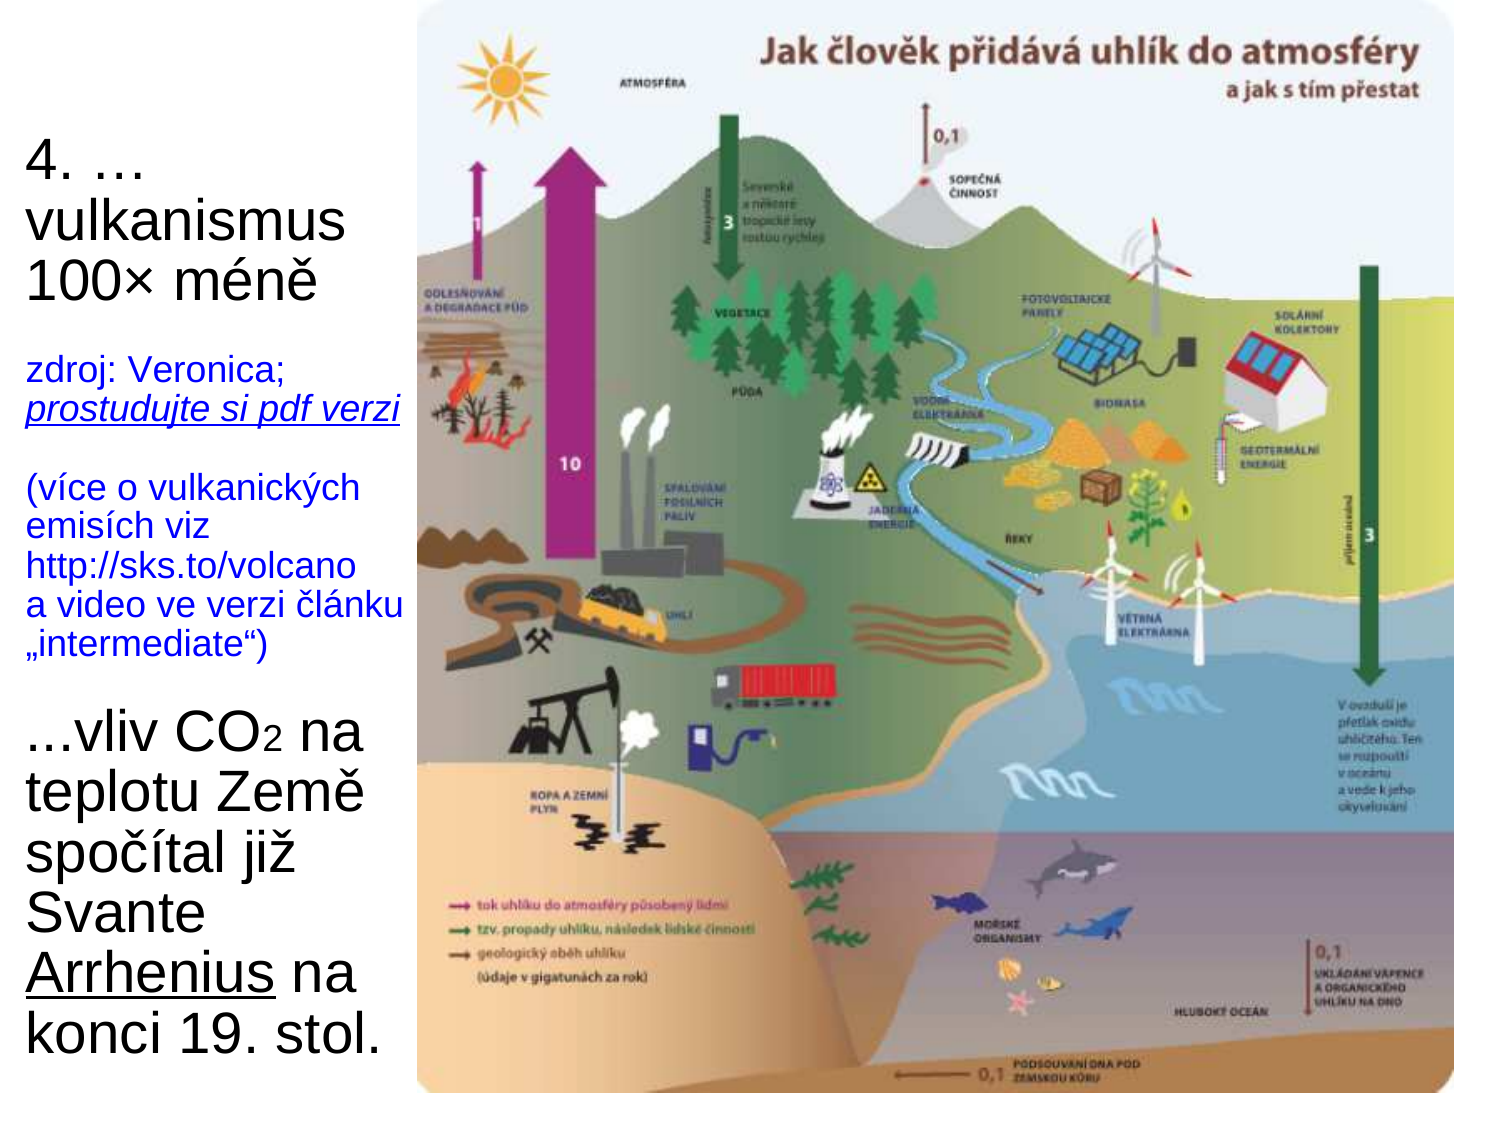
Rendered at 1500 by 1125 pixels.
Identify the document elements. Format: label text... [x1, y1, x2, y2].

text_box 4. … vulkanismus 100× méně zdroj: Veronica; prostudujte si pdf verzi (více o vulkanických emisích viz http://sks.to/volcano a video ve verzi článku „intermediate“) ...vliv CO2 na teplotu Země spočítal již Svante Arrhenius na konci 19. stol. [25, 129, 417, 1068]
picture [417, 0, 1454, 1093]
